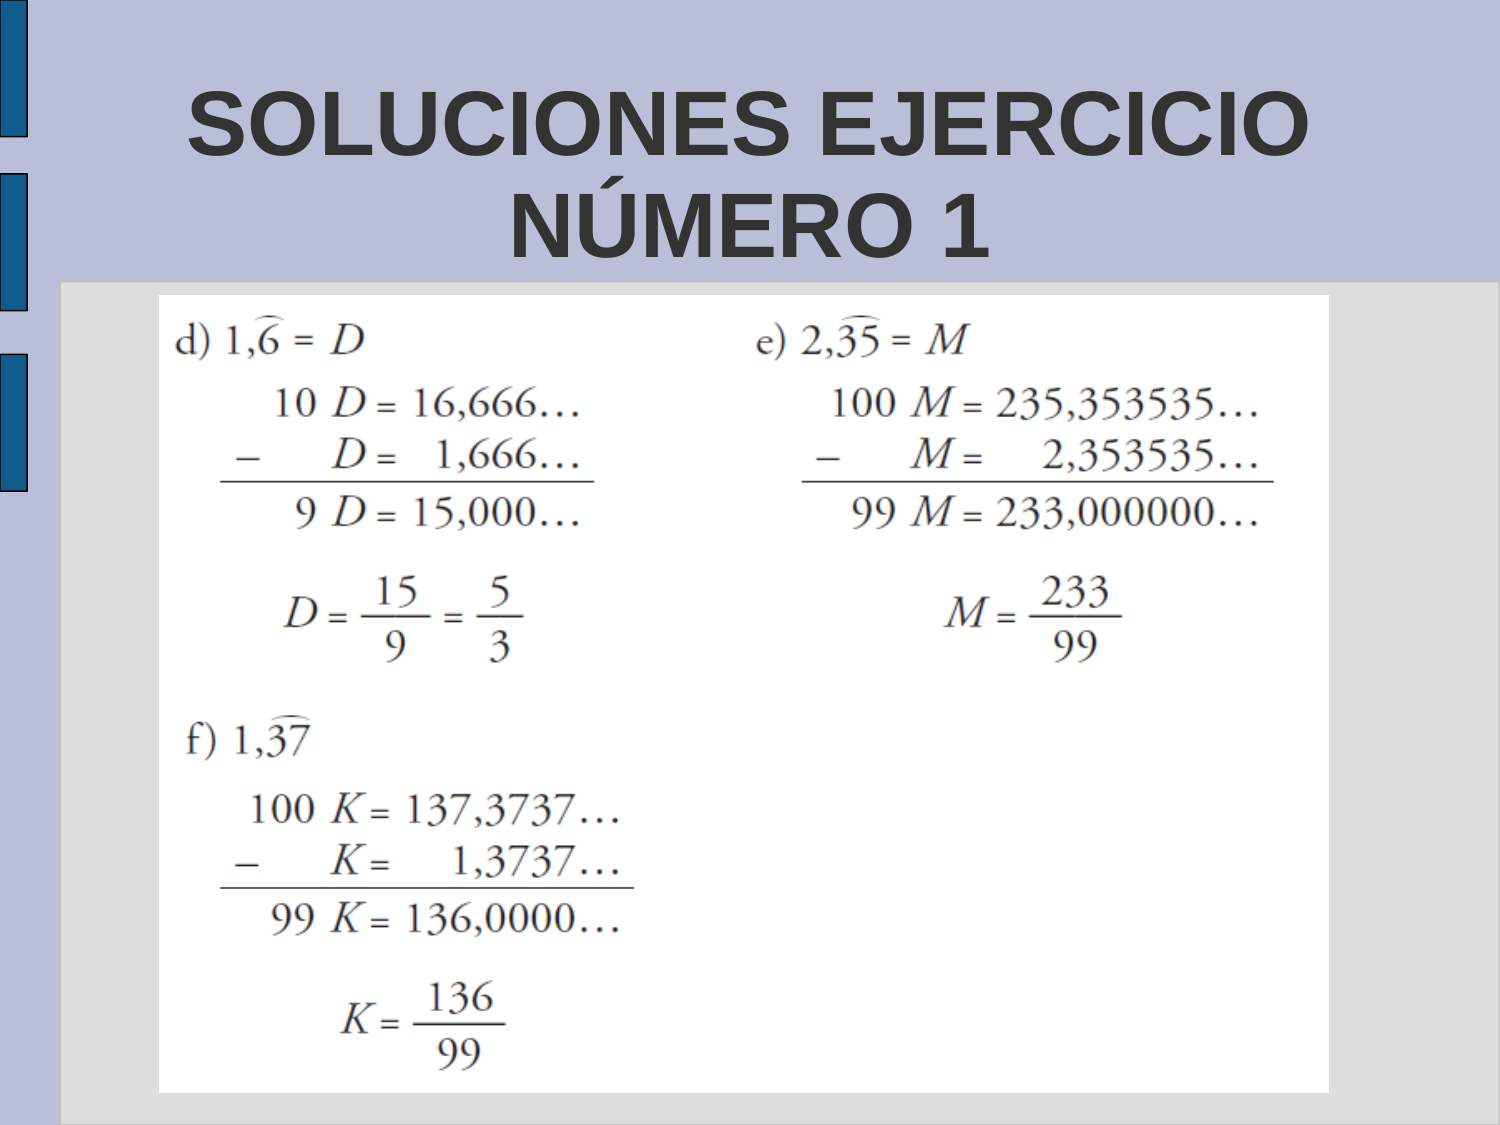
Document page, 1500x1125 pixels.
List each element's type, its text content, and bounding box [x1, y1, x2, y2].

picture [159, 295, 1329, 1093]
title SOLUCIONES EJERCICIO NÚMERO 1 [110, 73, 1391, 279]
